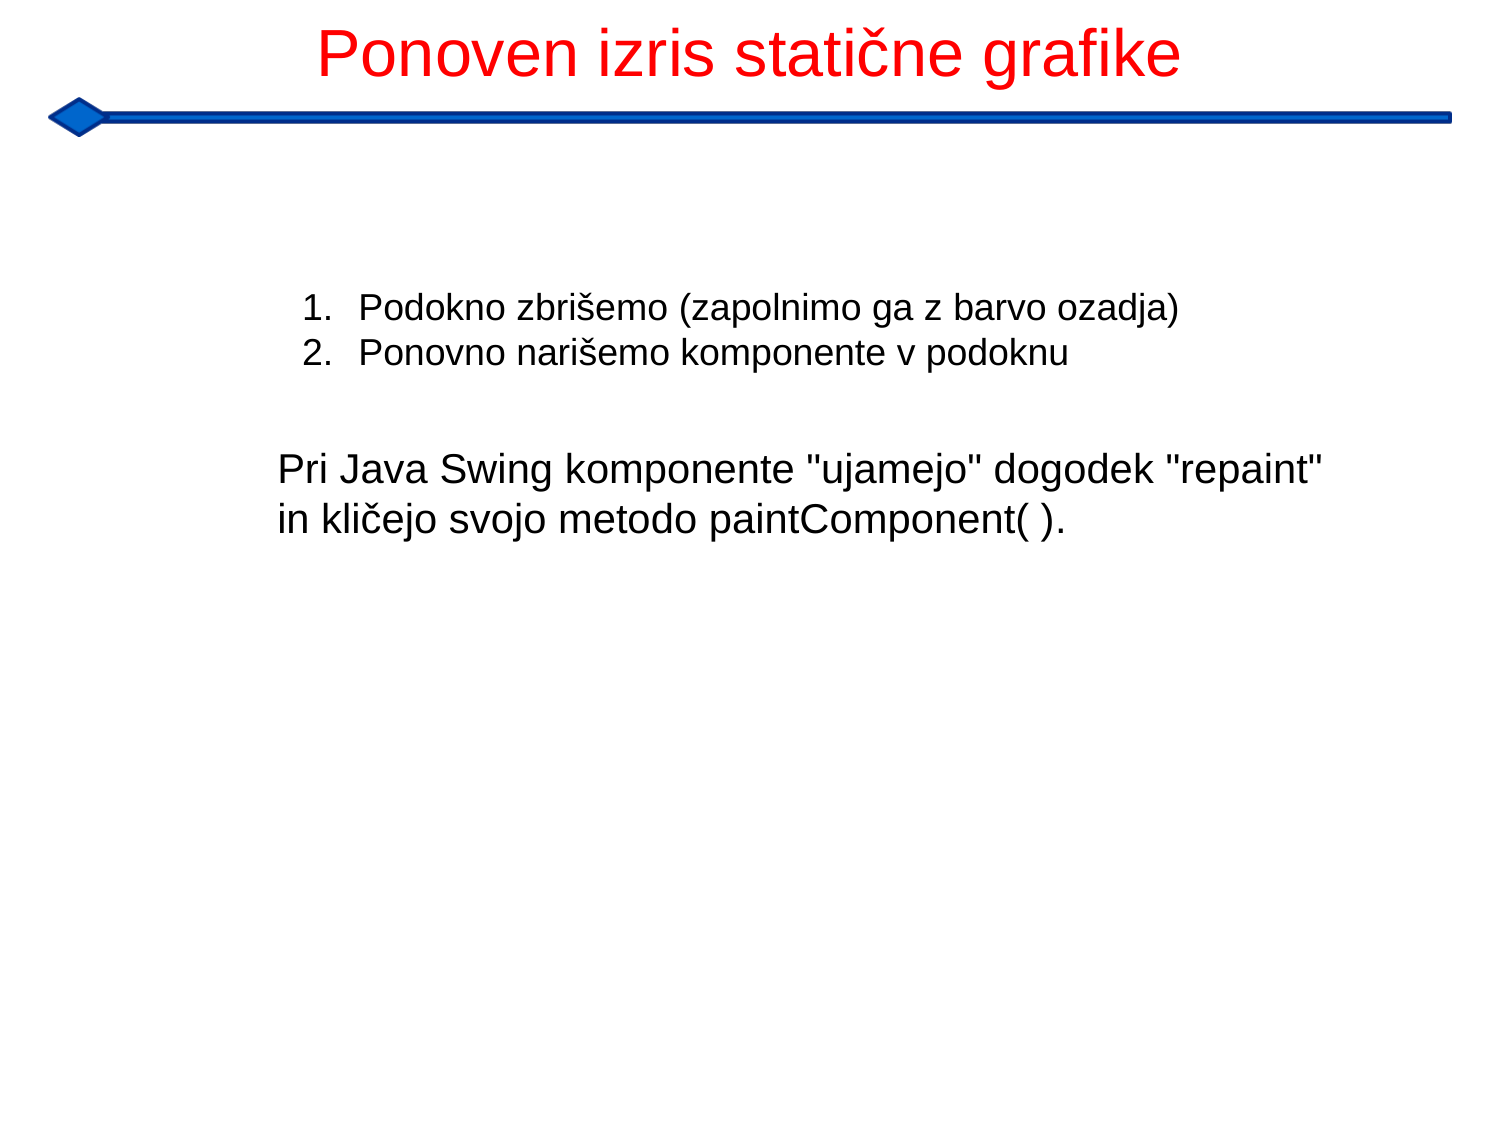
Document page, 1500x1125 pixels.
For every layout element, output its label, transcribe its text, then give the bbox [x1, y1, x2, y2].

text_box Pri Java Swing komponente "ujamejo" dogodek "repaint" in kličejo svojo metodo paintComponent( ). [262, 433, 1363, 600]
picture [48, 100, 1452, 137]
title Ponoven izris statične grafike [12, 0, 1488, 100]
text_box Podokno zbrišemo (zapolnimo ga z barvo ozadja) Ponovno narišemo komponente v podoknu [137, 274, 1326, 381]
